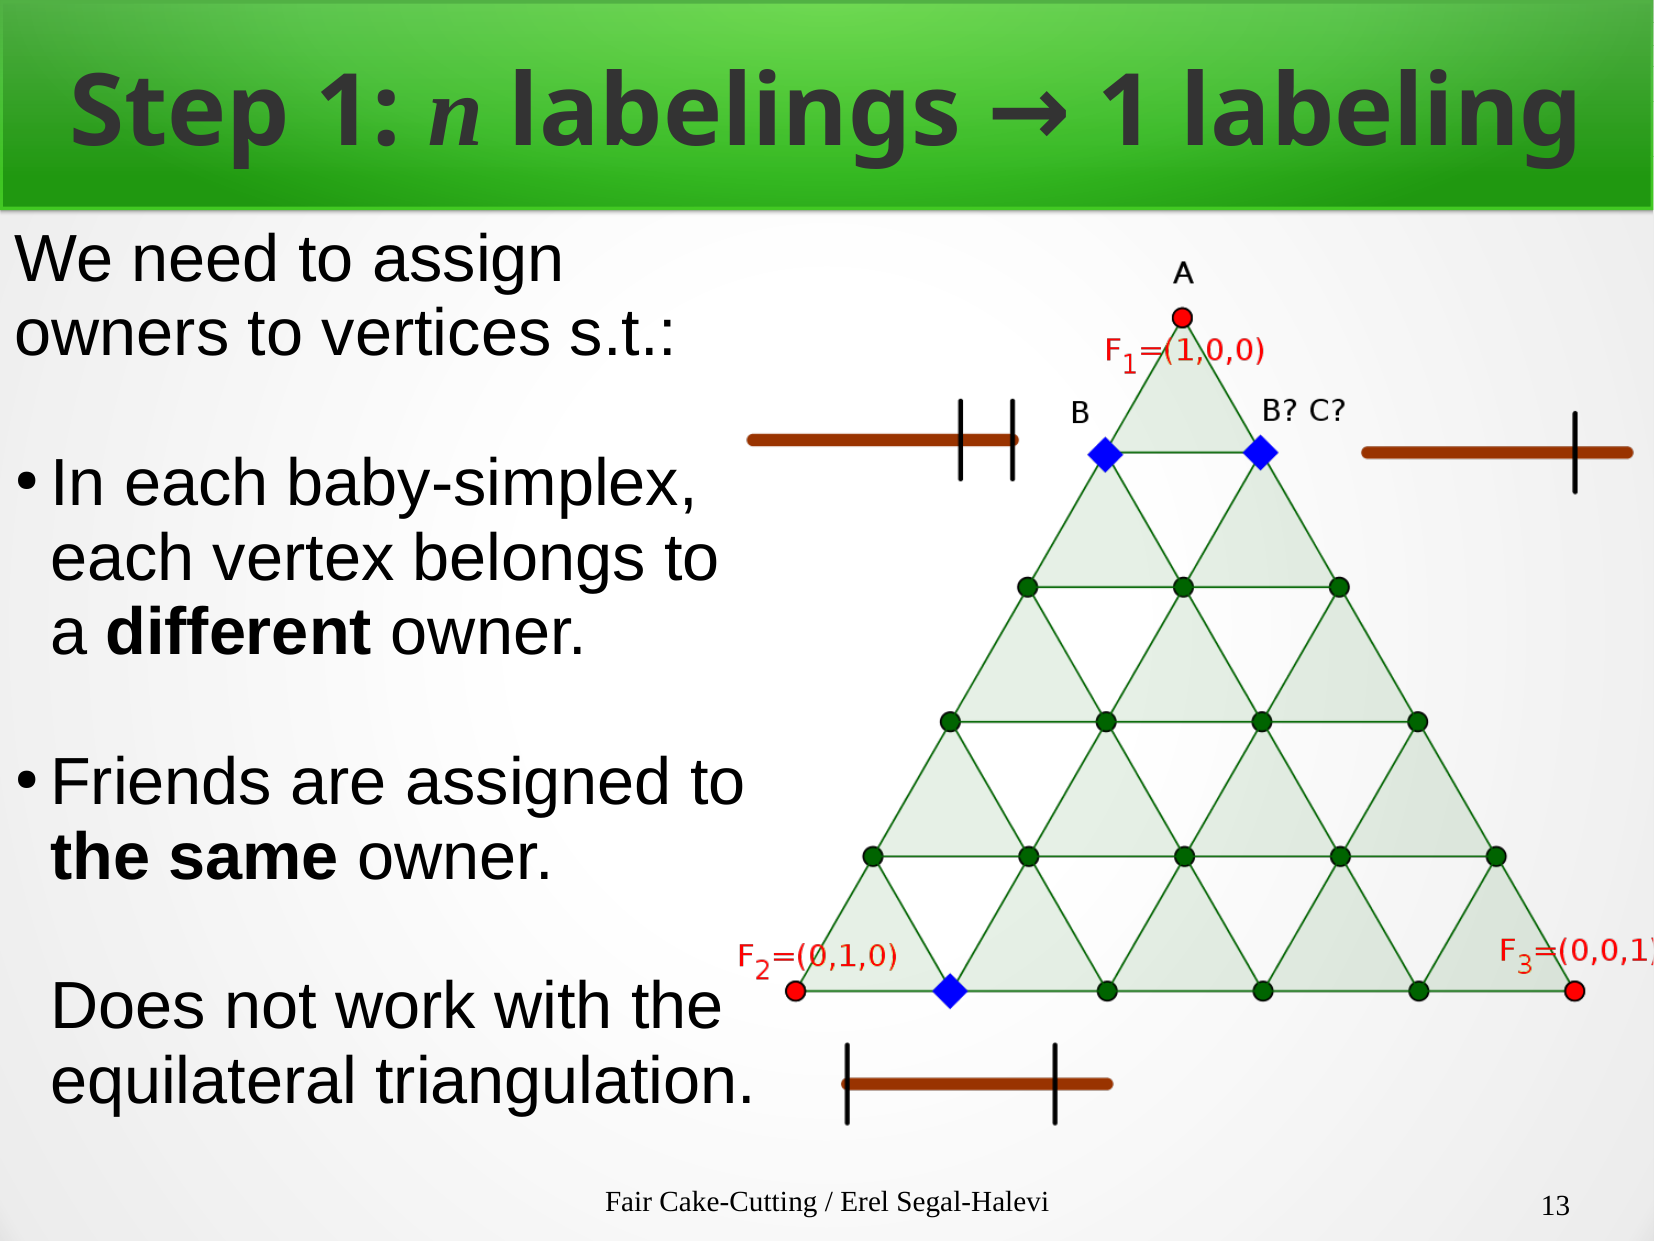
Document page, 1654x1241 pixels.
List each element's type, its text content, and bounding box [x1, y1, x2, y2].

title Step 1: n labelings → 1 labeling [0, 0, 1654, 213]
picture [597, 179, 1654, 1141]
text_box We need to assign owners to vertices s.t.: In each baby-simplex, each vertex belongs to a different owner. Friends are assigned to the same owner. Does not work with the equilateral triangulation. [0, 213, 781, 1201]
